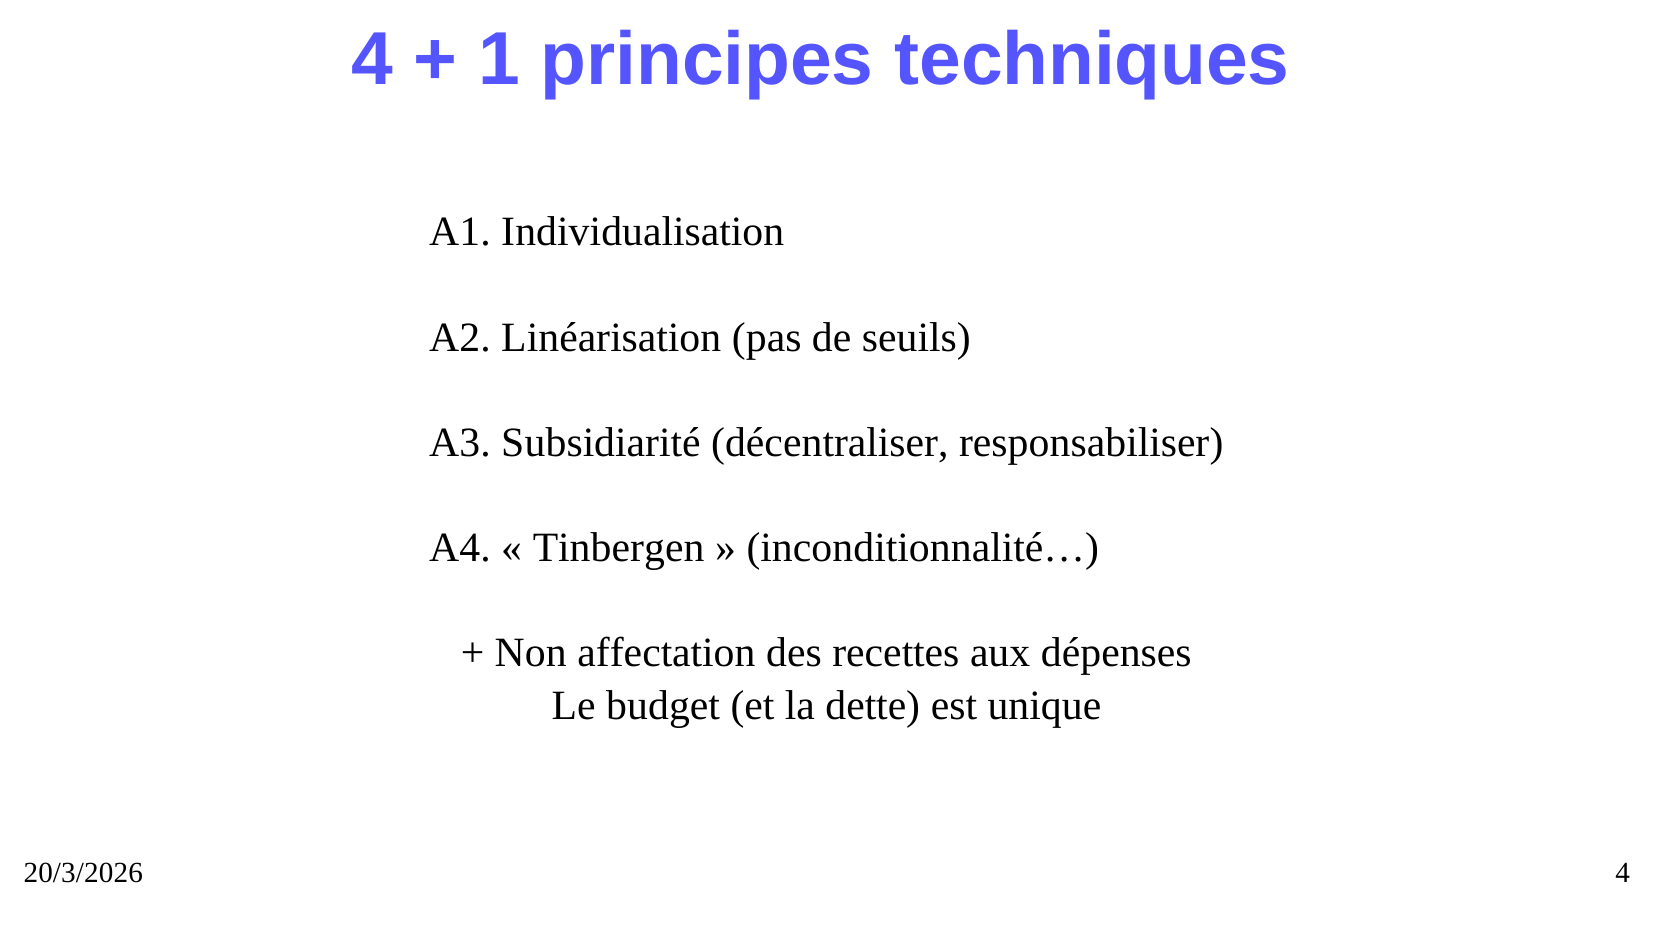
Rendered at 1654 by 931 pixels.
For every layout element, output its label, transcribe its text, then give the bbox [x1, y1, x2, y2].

text_box A1. Individualisation A2. Linéarisation (pas de seuils) A3. Subsidiarité (décentraliser, responsabiliser) A4. « Tinbergen » (inconditionnalité…) + Non affectation des recettes aux dépenses Le budget (et la dette) est unique [413, 201, 1241, 729]
title 4 + 1 principes techniques [76, 0, 1565, 119]
